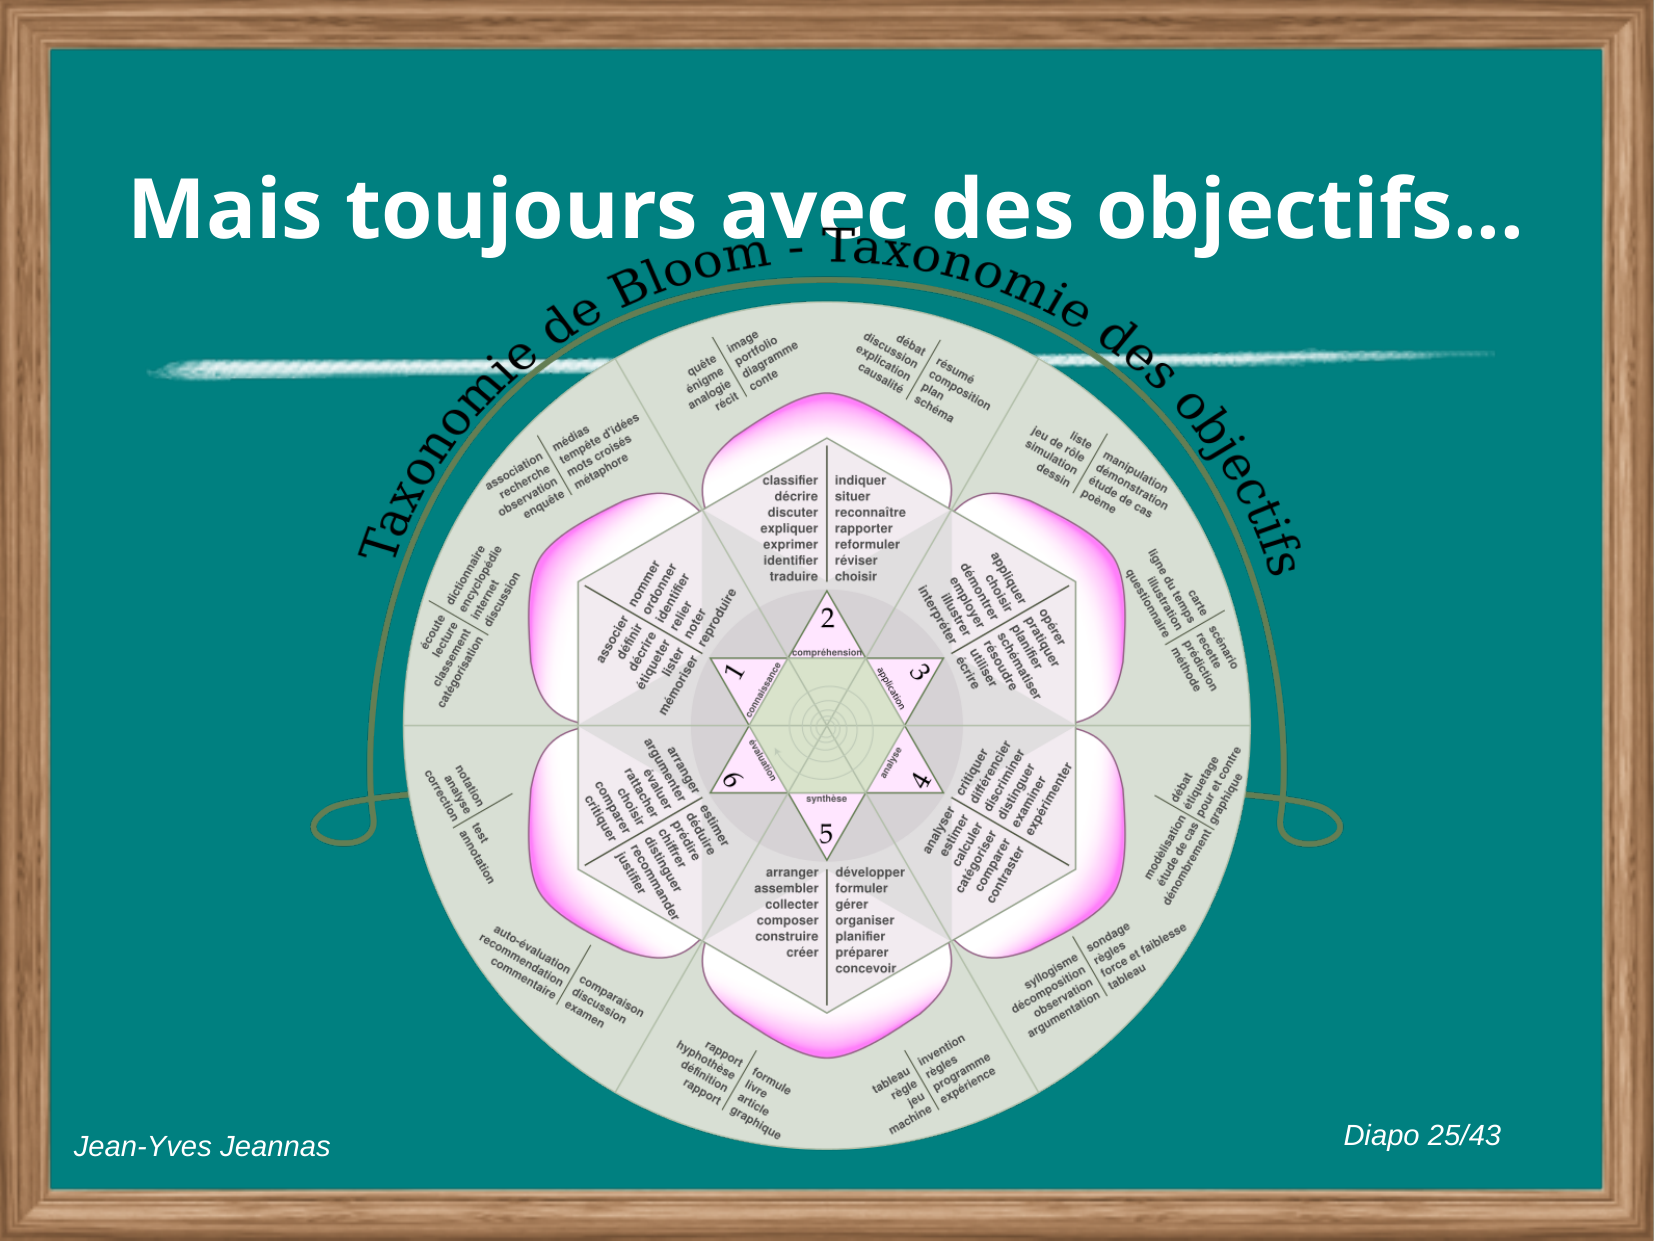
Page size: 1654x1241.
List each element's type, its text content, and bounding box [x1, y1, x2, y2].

title Mais toujours avec des objectifs... [88, 88, 1565, 325]
picture [0, 0, 1654, 1241]
